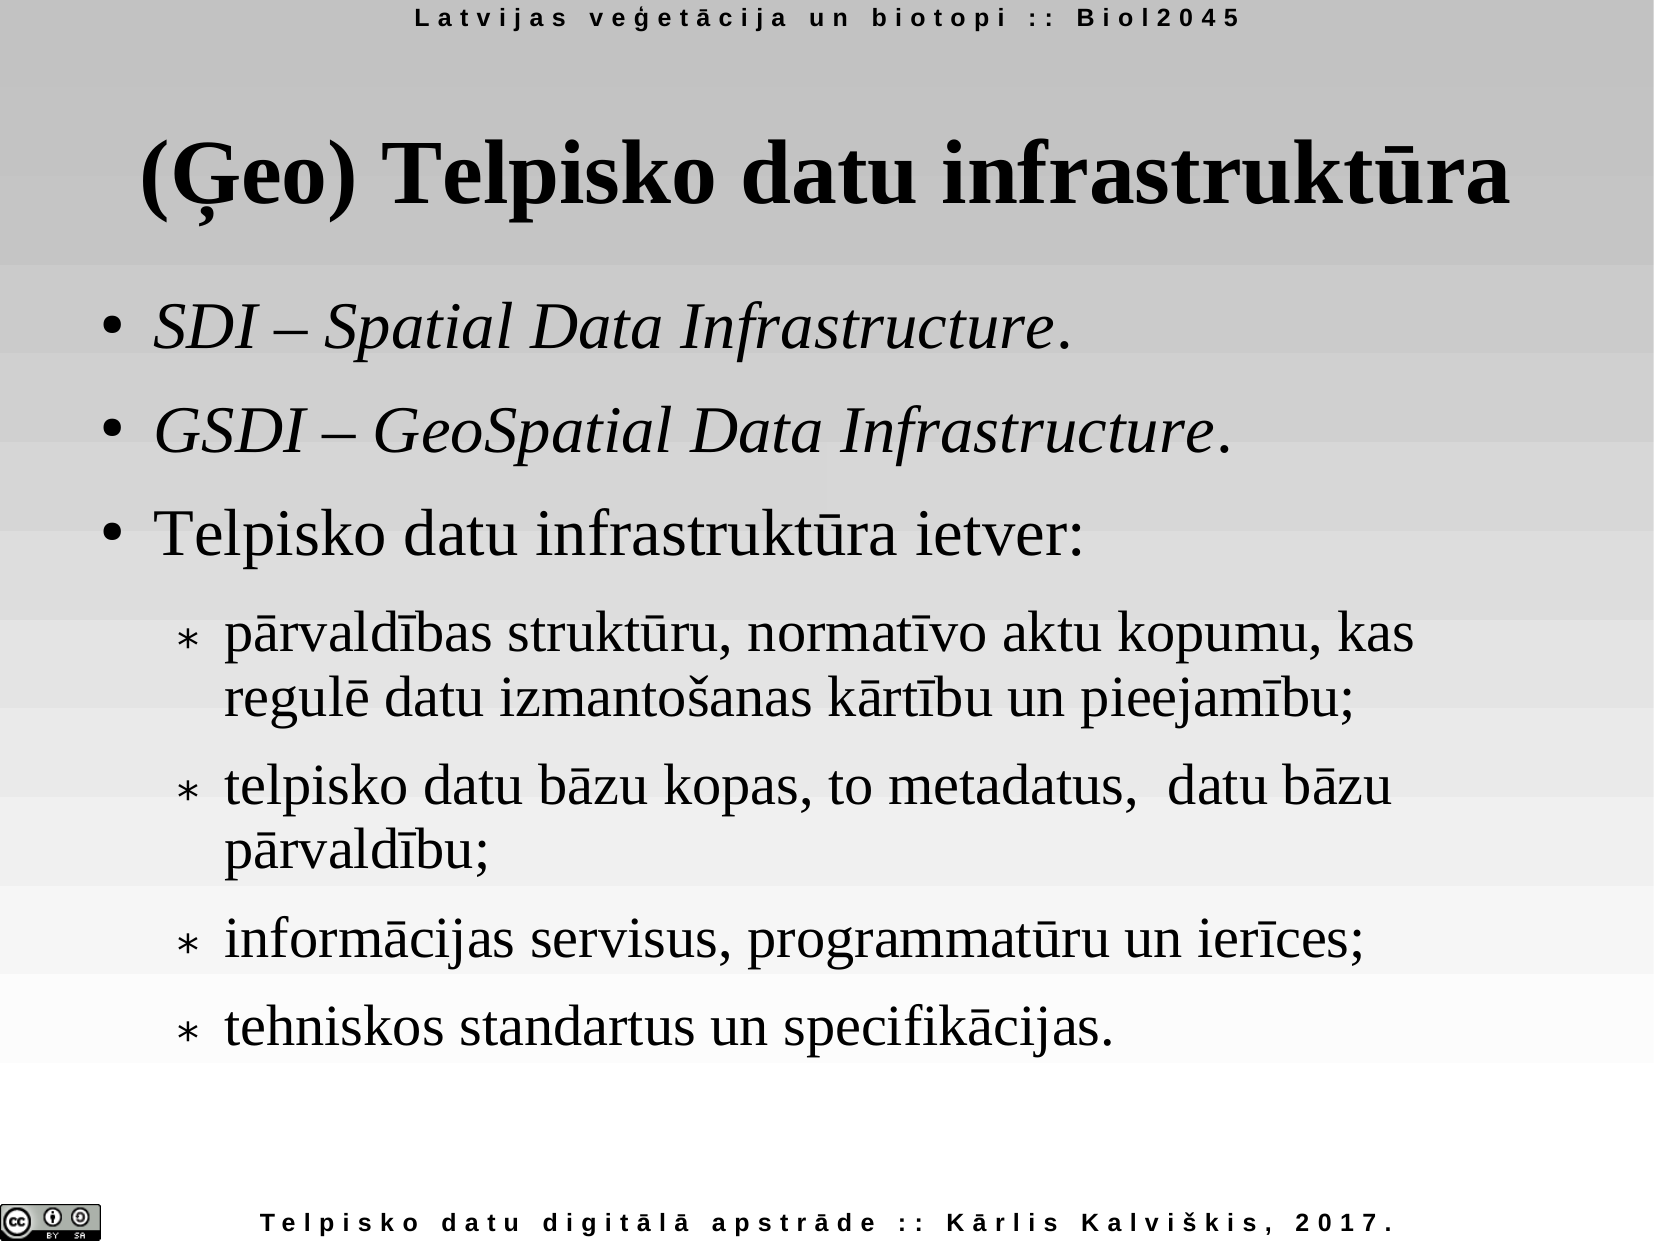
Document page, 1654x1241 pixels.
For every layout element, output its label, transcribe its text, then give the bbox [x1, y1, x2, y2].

list SDI – Spatial Data Infrastructure. GSDI – GeoSpatial Data Infrastructure. Telpisko datu infrastruktūra ietver: pārvaldības struktūru, normatīvo aktu kopumu, kas regulē datu izmantošanas kārtību un pieejamību; telpisko datu bāzu kopas, to metadatus, datu bāzu pārvaldību; informācijas servisus, programmatūru un ierīces; tehniskos standartus un specifikācijas. [82, 289, 1571, 1113]
picture [0, 0, 1654, 1241]
title (Ģeo) Telpisko datu infrastruktūra [29, 49, 1625, 296]
